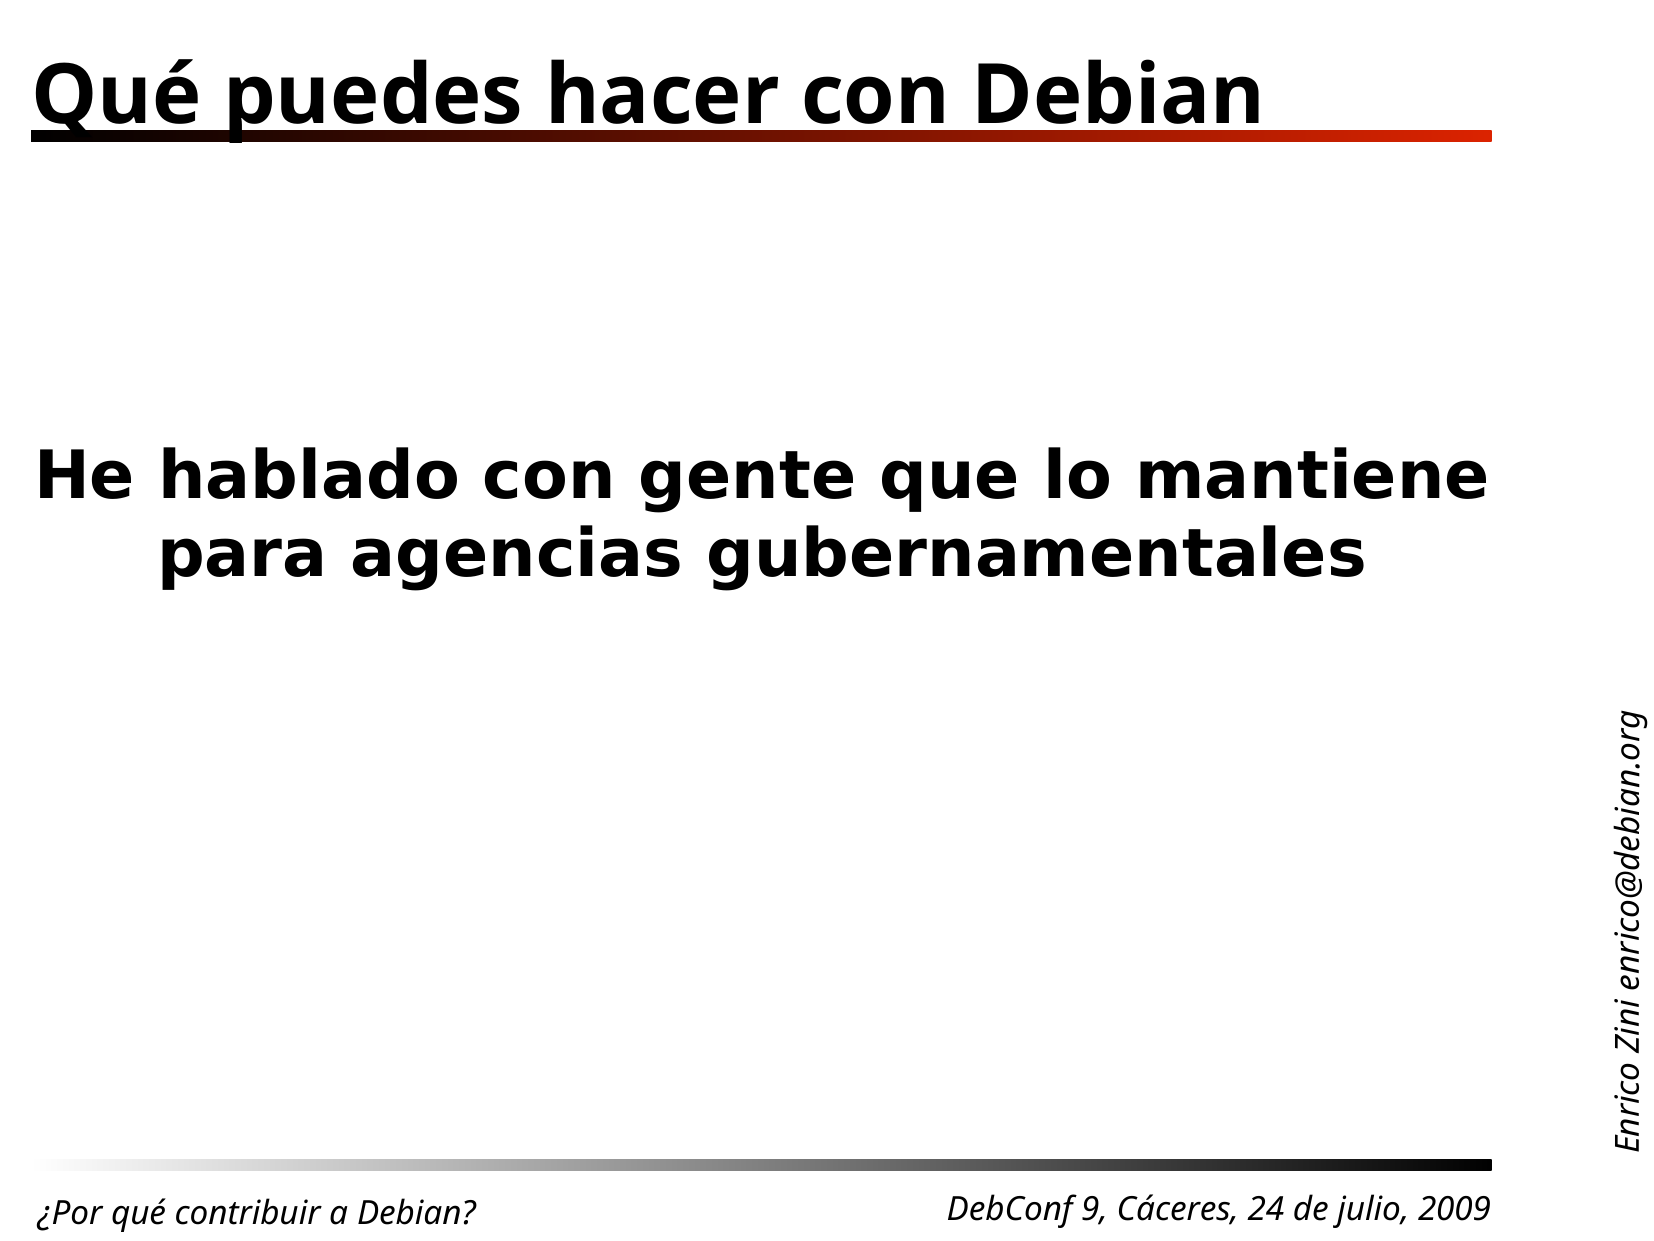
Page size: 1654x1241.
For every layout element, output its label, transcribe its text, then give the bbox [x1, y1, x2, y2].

text_box Qué puedes hacer con Debian [31, 34, 1438, 168]
text_box He hablado con gente que lo mantiene para agencias gubernamentales [30, 436, 1495, 593]
